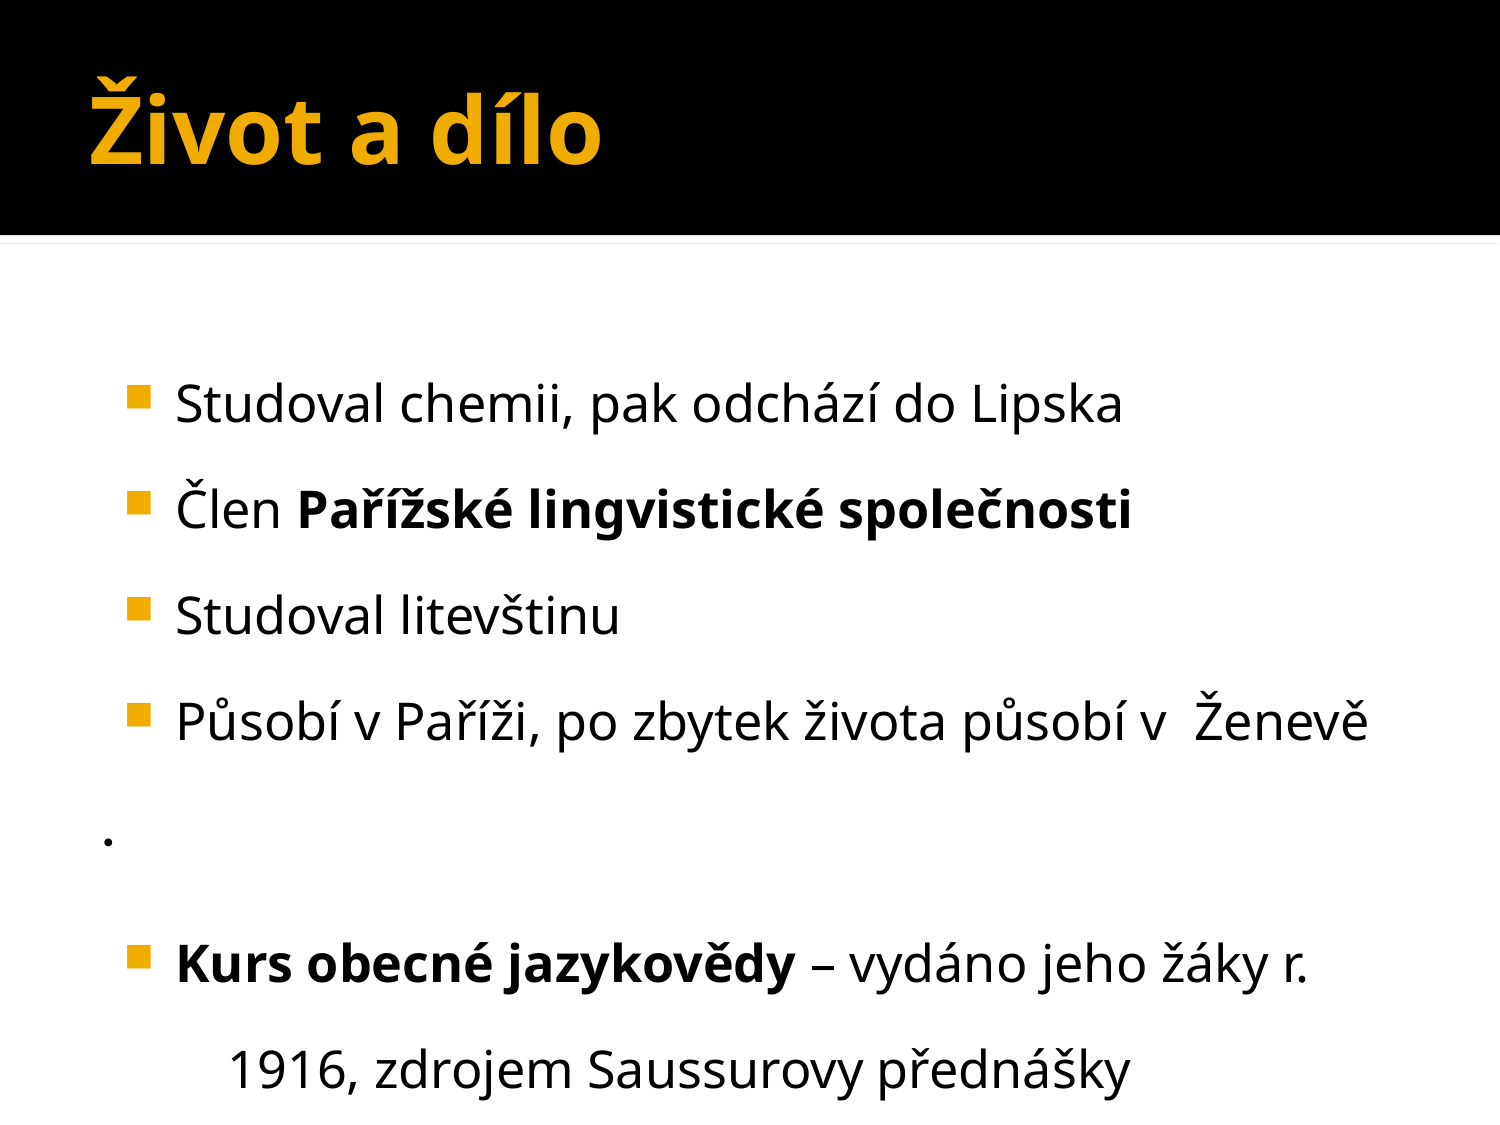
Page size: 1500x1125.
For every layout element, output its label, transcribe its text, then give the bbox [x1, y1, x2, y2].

title Život a dílo [75, 70, 1426, 186]
list Studoval chemii, pak odchází do Lipska Člen Pařížské lingvistické společnosti Studoval litevštinu Působí v Paříži, po zbytek života působí v Ženevě Kurs obecné jazykovědy – vydáno jeho žáky r. 1916, zdrojem Saussurovy přednášky [75, 316, 1426, 1116]
